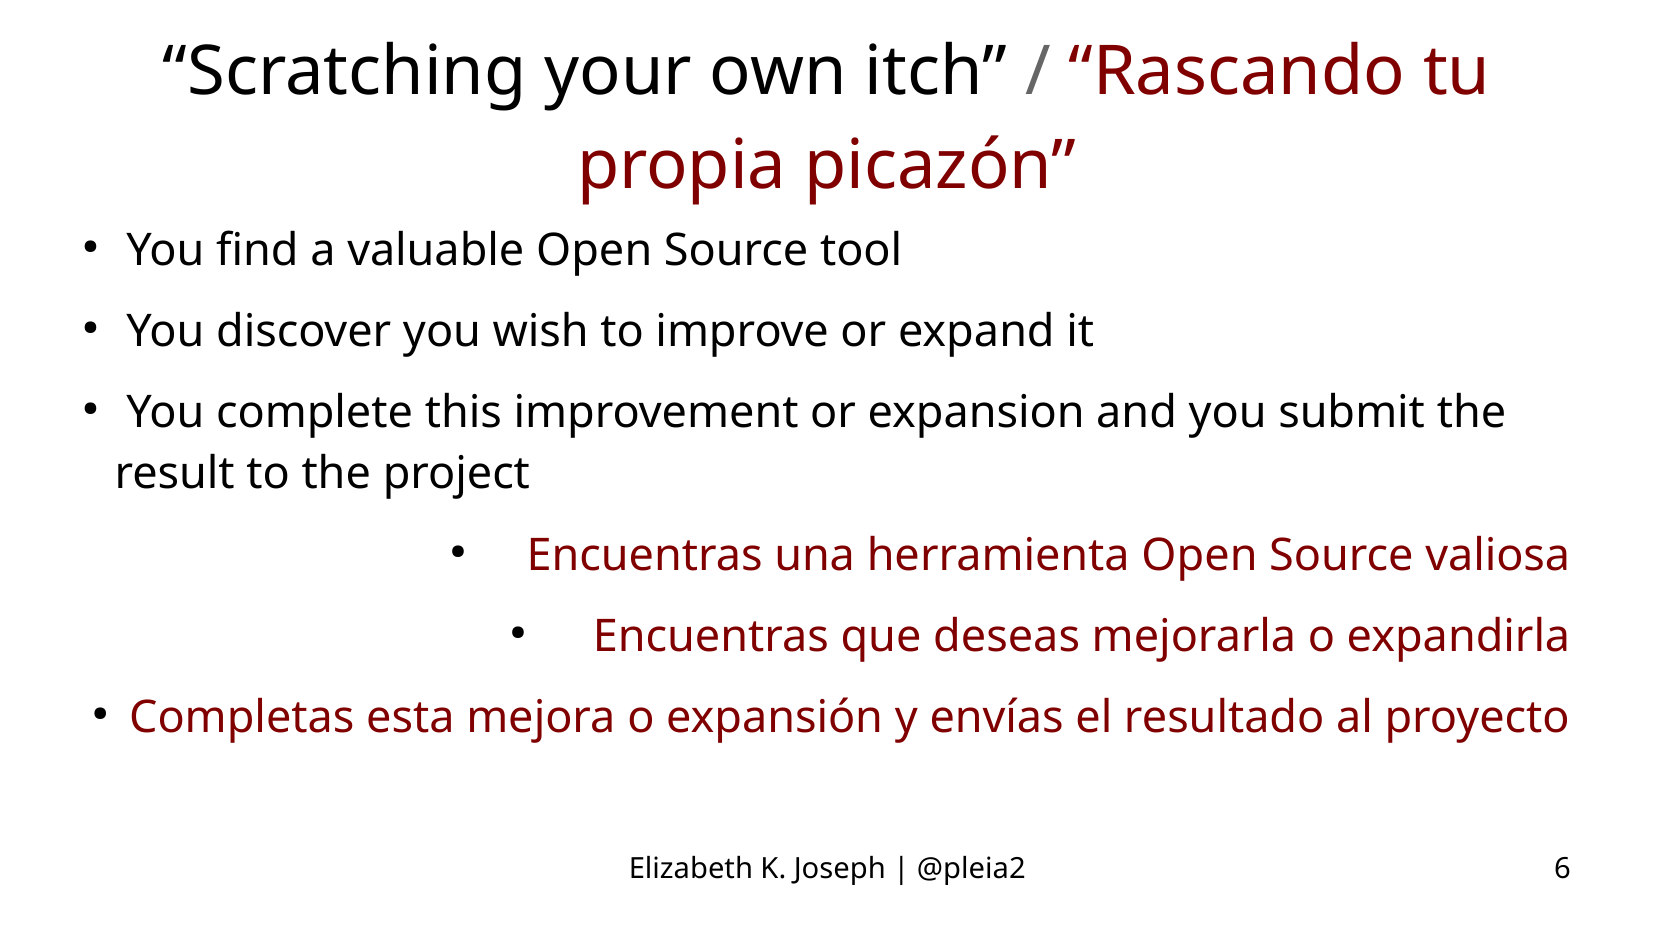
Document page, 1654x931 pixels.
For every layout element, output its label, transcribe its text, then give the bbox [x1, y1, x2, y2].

title “Scratching your own itch” / “Rascando tu propia picazón” [82, 37, 1571, 193]
list You find a valuable Open Source tool You discover you wish to improve or expand it You complete this improvement or expansion and you submit the result to the project Encuentras una herramienta Open Source valiosa Encuentras que deseas mejorarla o expandirla Completas esta mejora o expansión y envías el resultado al proyecto [82, 217, 1571, 758]
